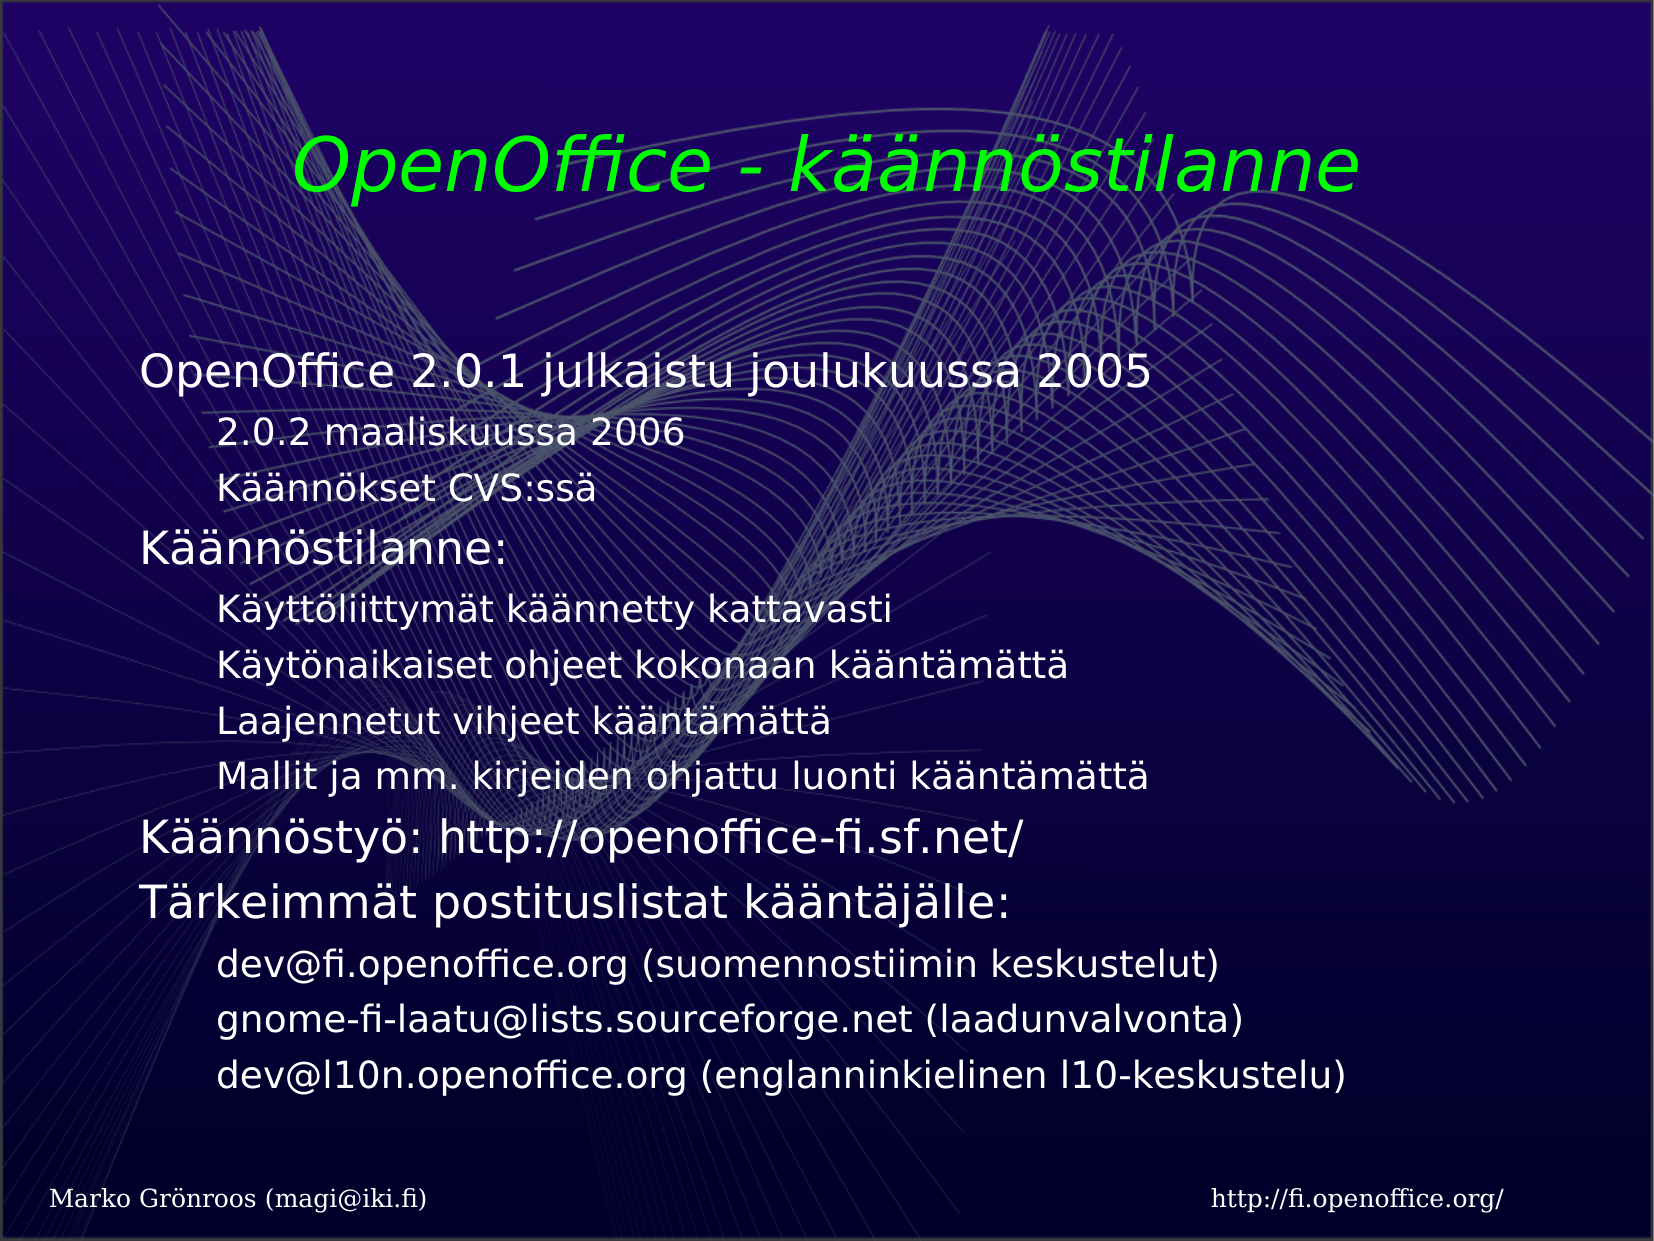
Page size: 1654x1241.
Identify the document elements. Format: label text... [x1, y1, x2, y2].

picture [0, 0, 1654, 1241]
title OpenOffice - käännöstilanne [121, 61, 1534, 269]
list OpenOffice 2.0.1 julkaistu joulukuussa 2005 2.0.2 maaliskuussa 2006 Käännökset CVS:ssä Käännöstilanne: Käyttöliittymät käännetty kattavasti Käytönaikaiset ohjeet kokonaan kääntämättä Laajennetut vihjeet kääntämättä Mallit ja mm. kirjeiden ohjattu luonti kääntämättä Käännöstyö: http://openoffice-fi.sf.net/ Tärkeimmät postituslistat kääntäjälle: dev@fi.openoffice.org (suomennostiimin keskustelut) gnome-fi-laatu@lists.sourceforge.net (laadunvalvonta) dev@l10n.openoffice.org (englanninkielinen l10-keskustelu) [121, 344, 1534, 1127]
